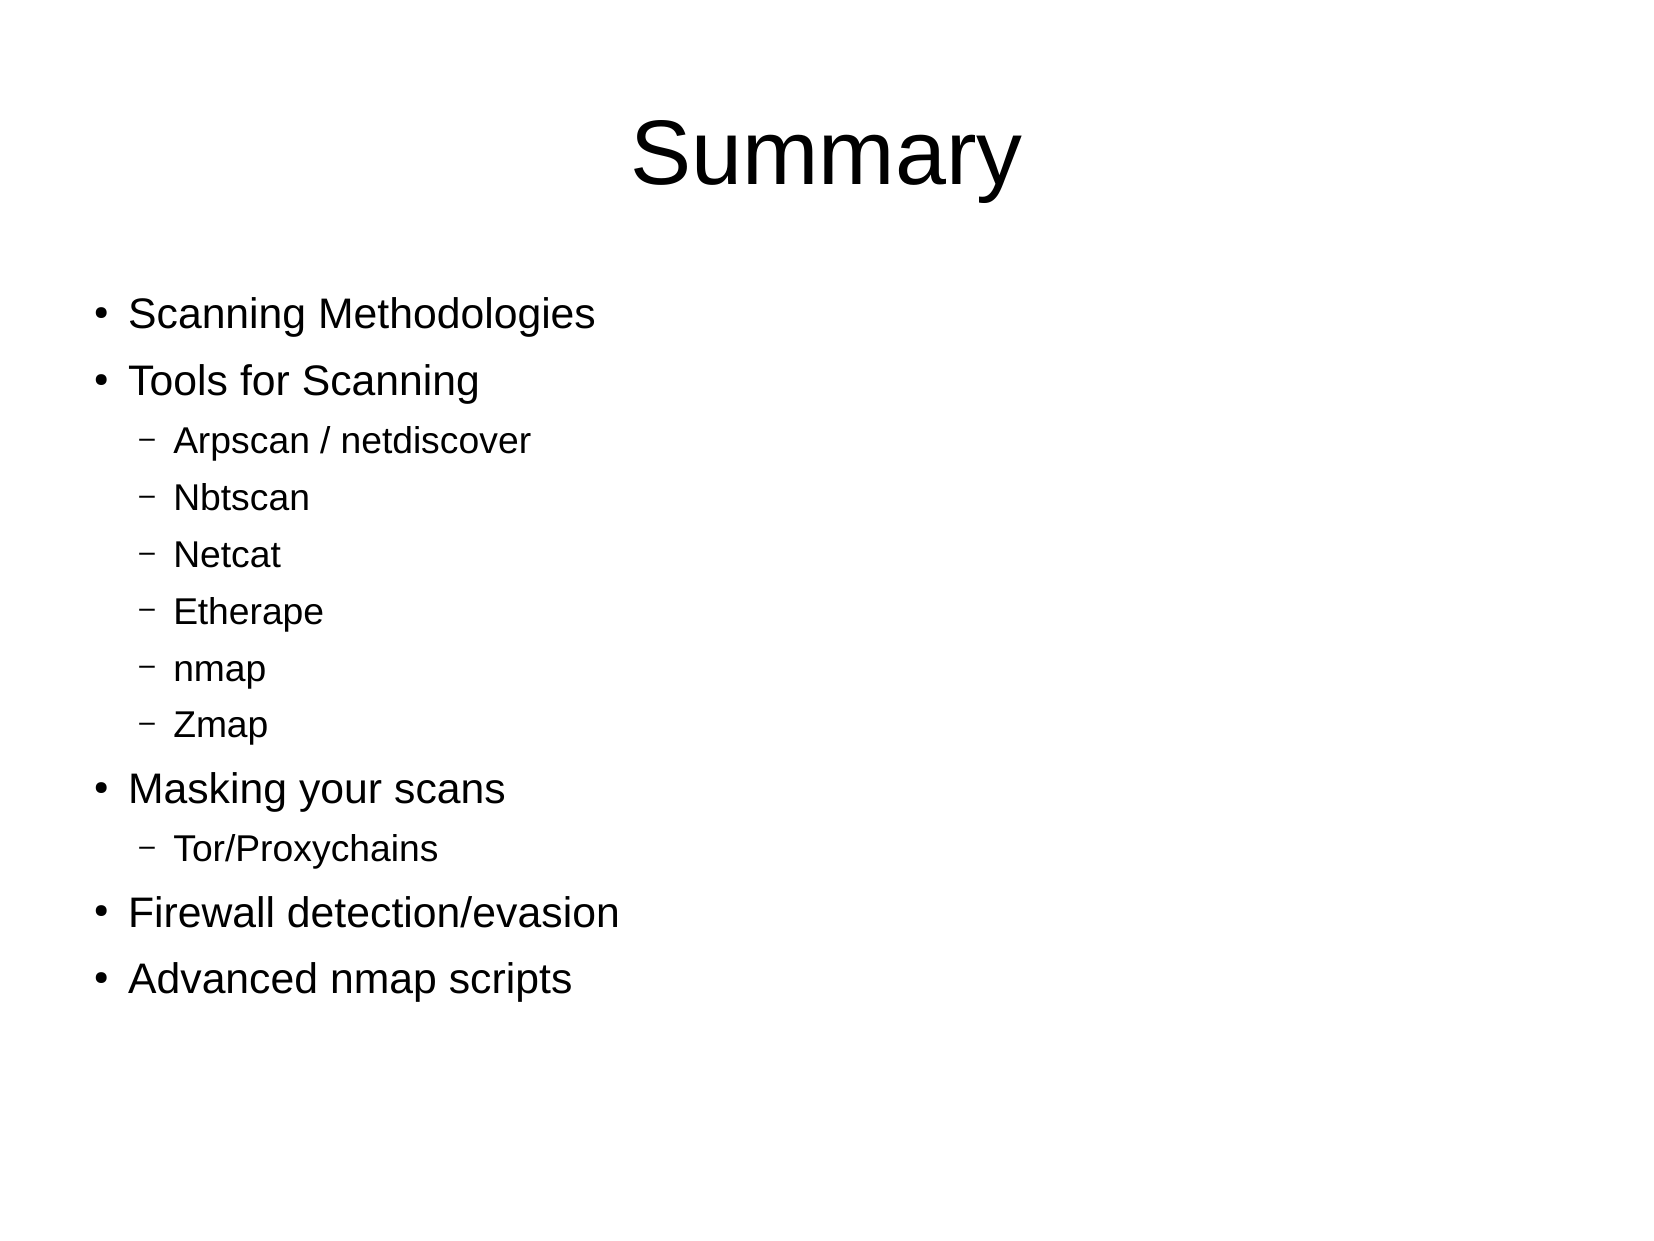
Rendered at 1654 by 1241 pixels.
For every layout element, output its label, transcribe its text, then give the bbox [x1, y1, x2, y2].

list Scanning Methodologies Tools for Scanning Arpscan / netdiscover Nbtscan Netcat Etherape nmap Zmap Masking your scans Tor/Proxychains Firewall detection/evasion Advanced nmap scripts [82, 290, 1571, 1010]
title Summary [82, 49, 1571, 257]
